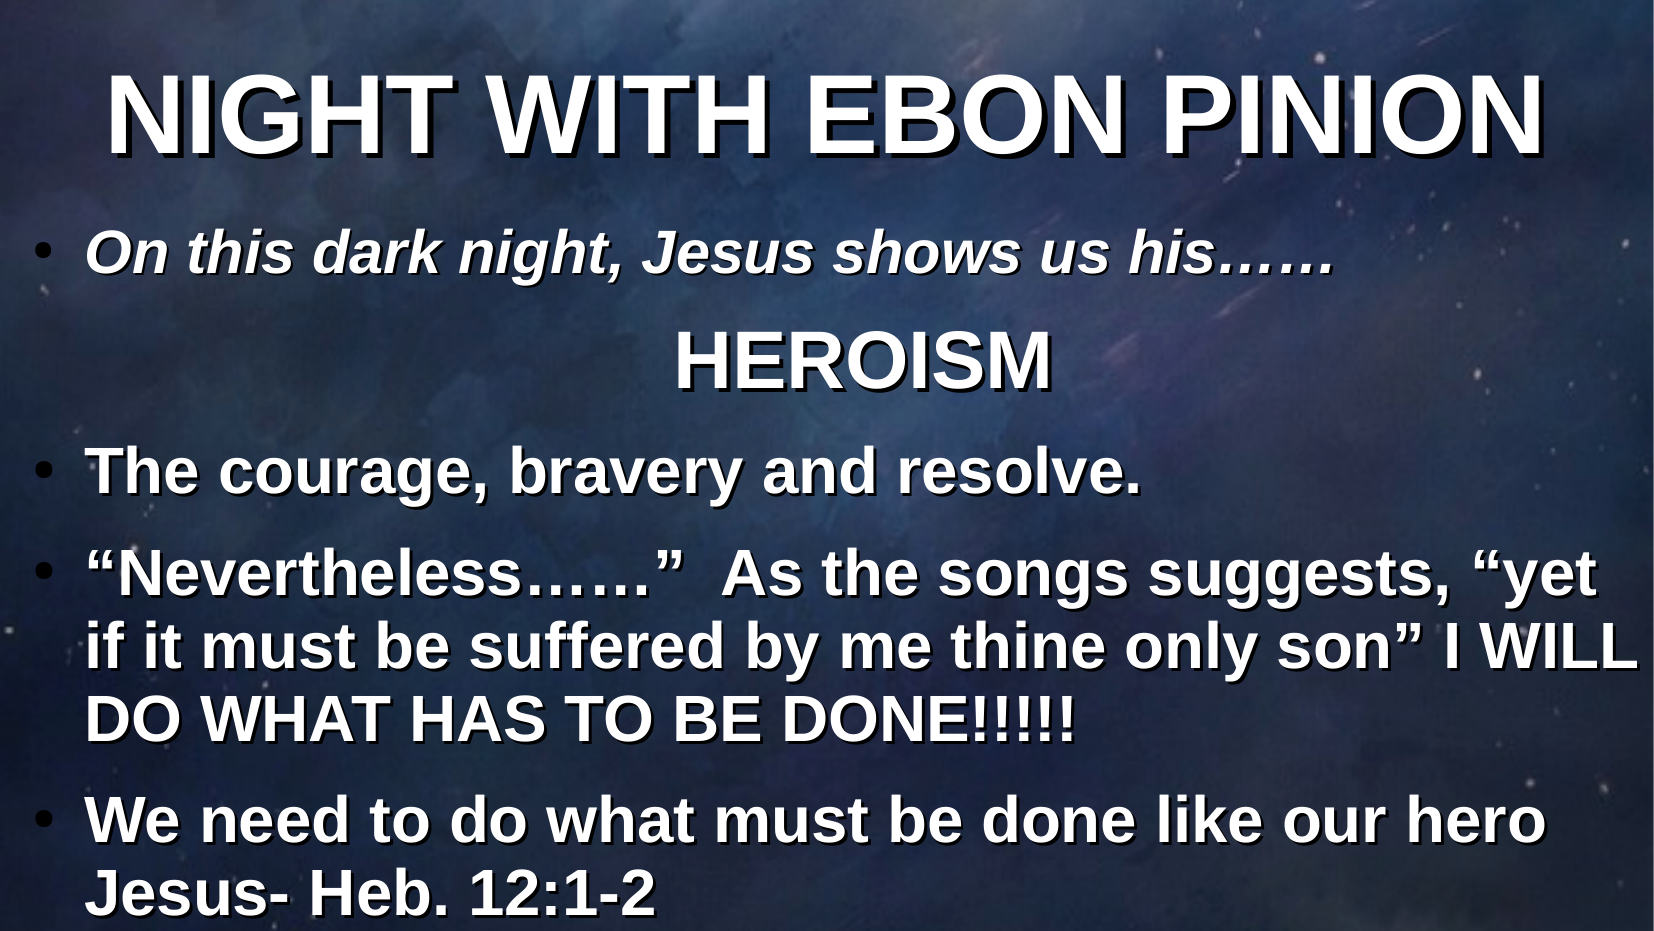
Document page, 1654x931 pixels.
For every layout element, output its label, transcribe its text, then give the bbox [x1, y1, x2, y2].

title NIGHT WITH EBON PINION [82, 37, 1571, 193]
picture [0, 0, 1654, 931]
list On this dark night, Jesus shows us his…… HEROISM The courage, bravery and resolve. “Nevertheless……” As the songs suggests, “yet if it must be suffered by me thine only son” I WILL DO WHAT HAS TO BE DONE!!!!! We need to do what must be done like our hero Jesus- Heb. 12:1-2 [15, 217, 1643, 931]
